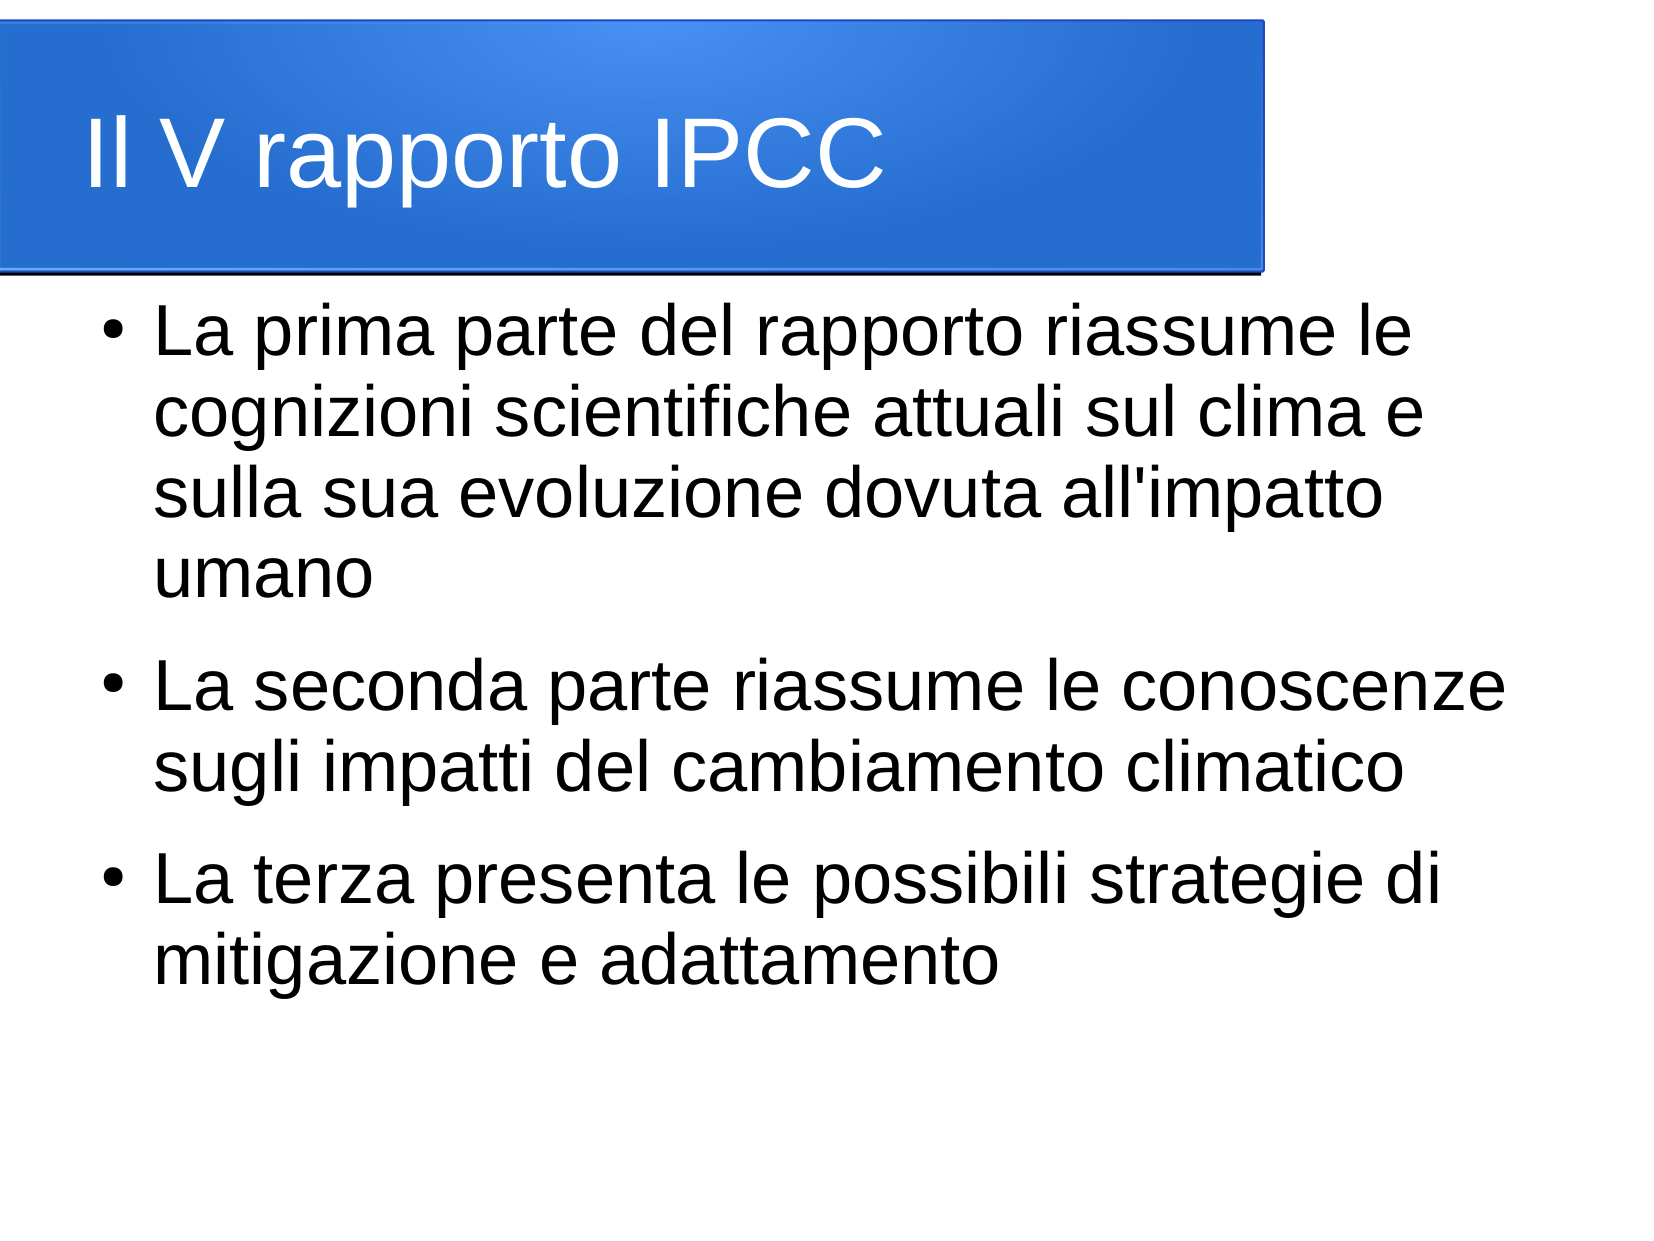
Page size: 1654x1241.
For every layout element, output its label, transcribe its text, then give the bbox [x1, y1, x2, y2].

title Il V rapporto IPCC [82, 49, 1250, 257]
list La prima parte del rapporto riassume le cognizioni scientifiche attuali sul clima e sulla sua evoluzione dovuta all'impatto umano La seconda parte riassume le conoscenze sugli impatti del cambiamento climatico La terza presenta le possibili strategie di mitigazione e adattamento [82, 290, 1538, 1010]
